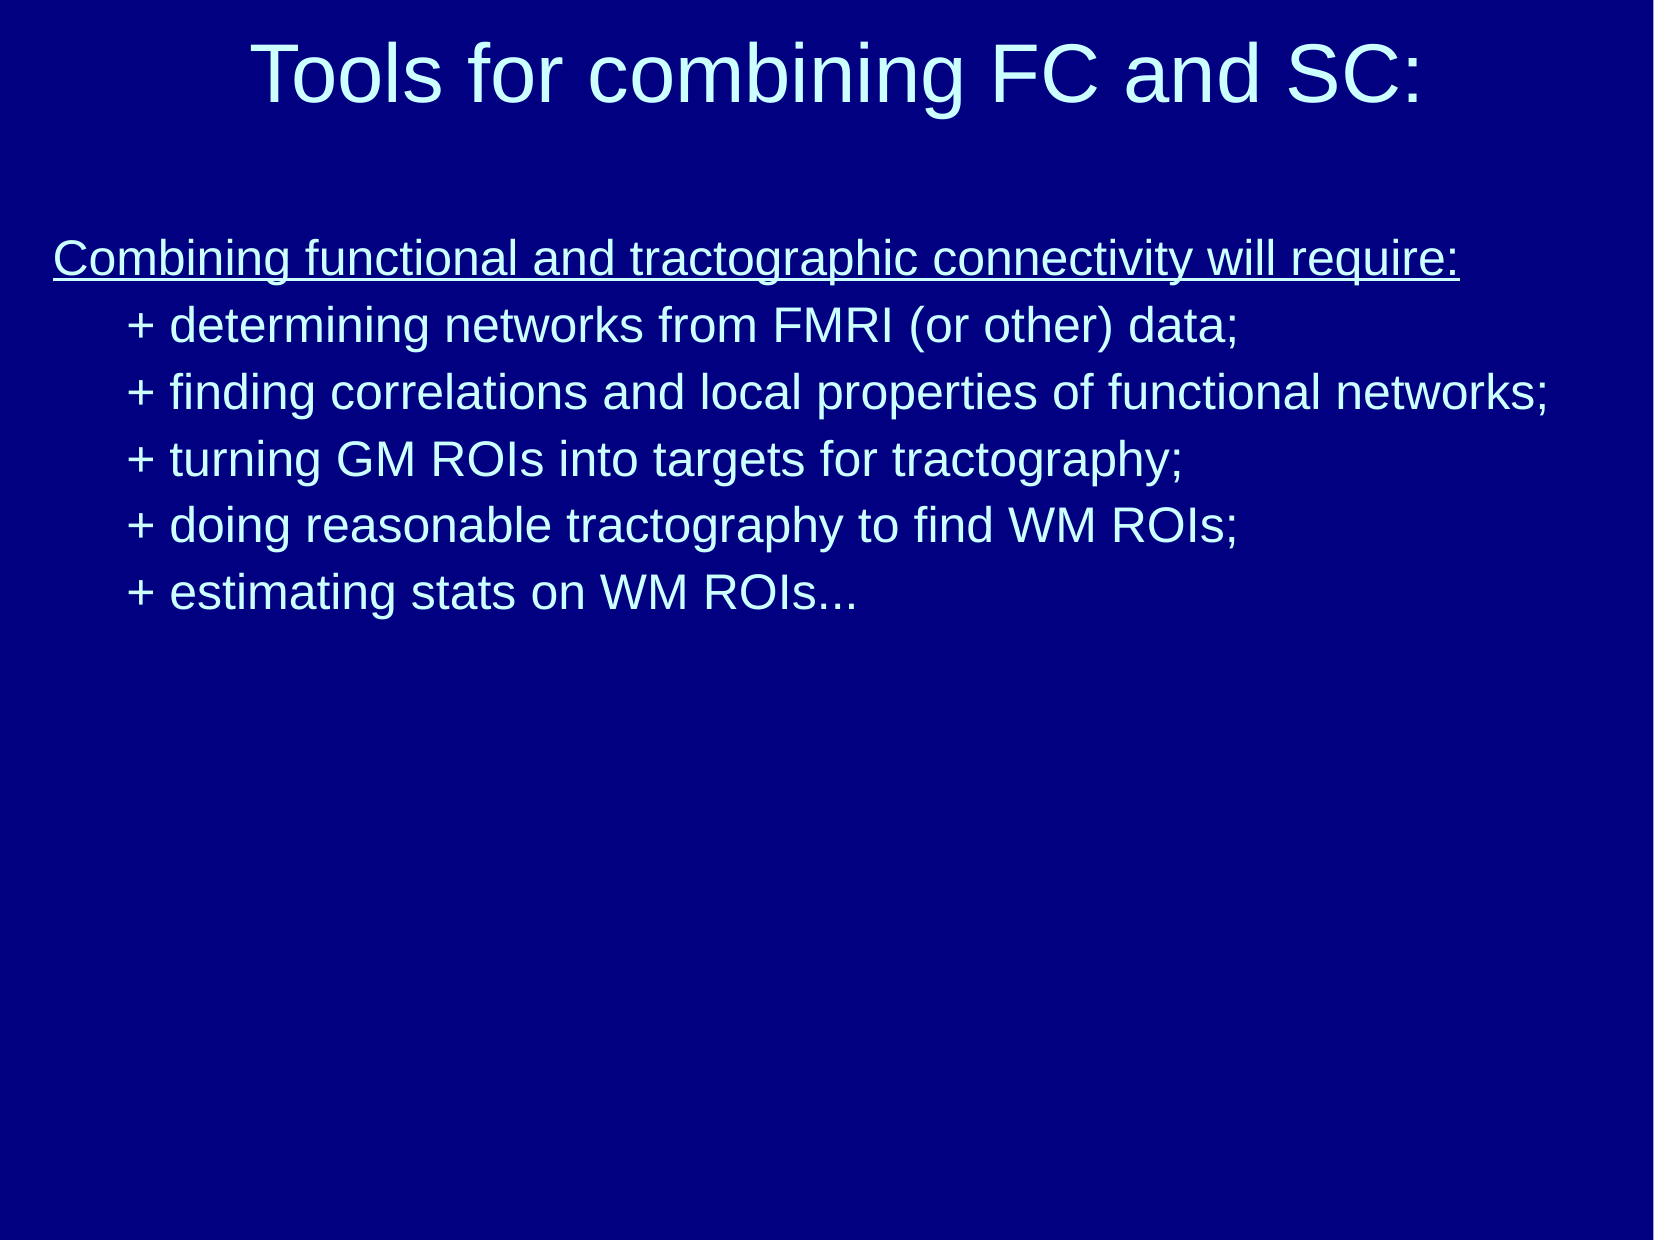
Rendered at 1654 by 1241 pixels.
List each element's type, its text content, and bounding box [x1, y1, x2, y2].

text_box Combining functional and tractographic connectivity will require: + determining networks from FMRI (or other) data; + finding correlations and local properties of functional networks; + turning GM ROIs into targets for tractography; + doing reasonable tractography to find WM ROIs; + estimating stats on WM ROIs... [37, 211, 1613, 617]
title Tools for combining FC and SC: [93, 6, 1582, 142]
